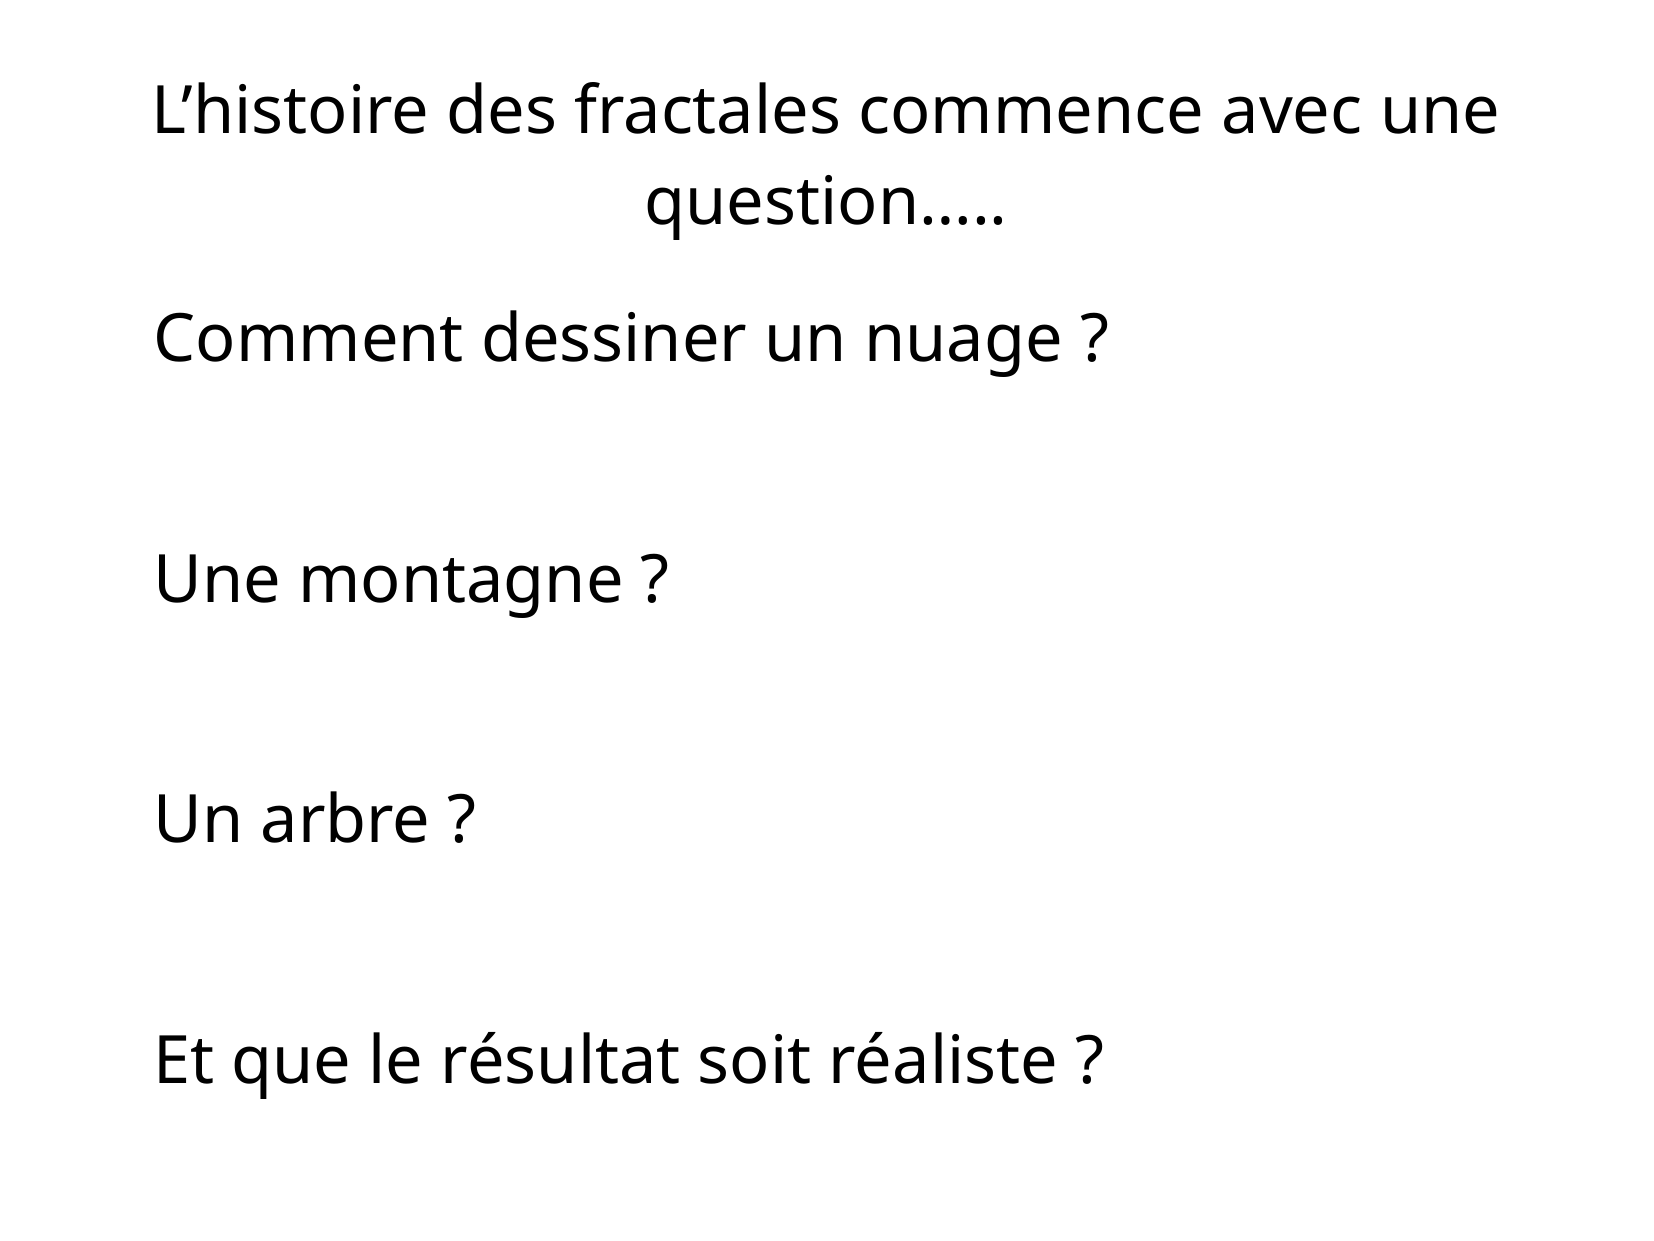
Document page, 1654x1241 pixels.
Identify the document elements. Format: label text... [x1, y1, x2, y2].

title L’histoire des fractales commence avec une question….. [82, 49, 1571, 257]
list Comment dessiner un nuage ? Une montagne ? Un arbre ? Et que le résultat soit réaliste ? [82, 290, 1571, 1010]
